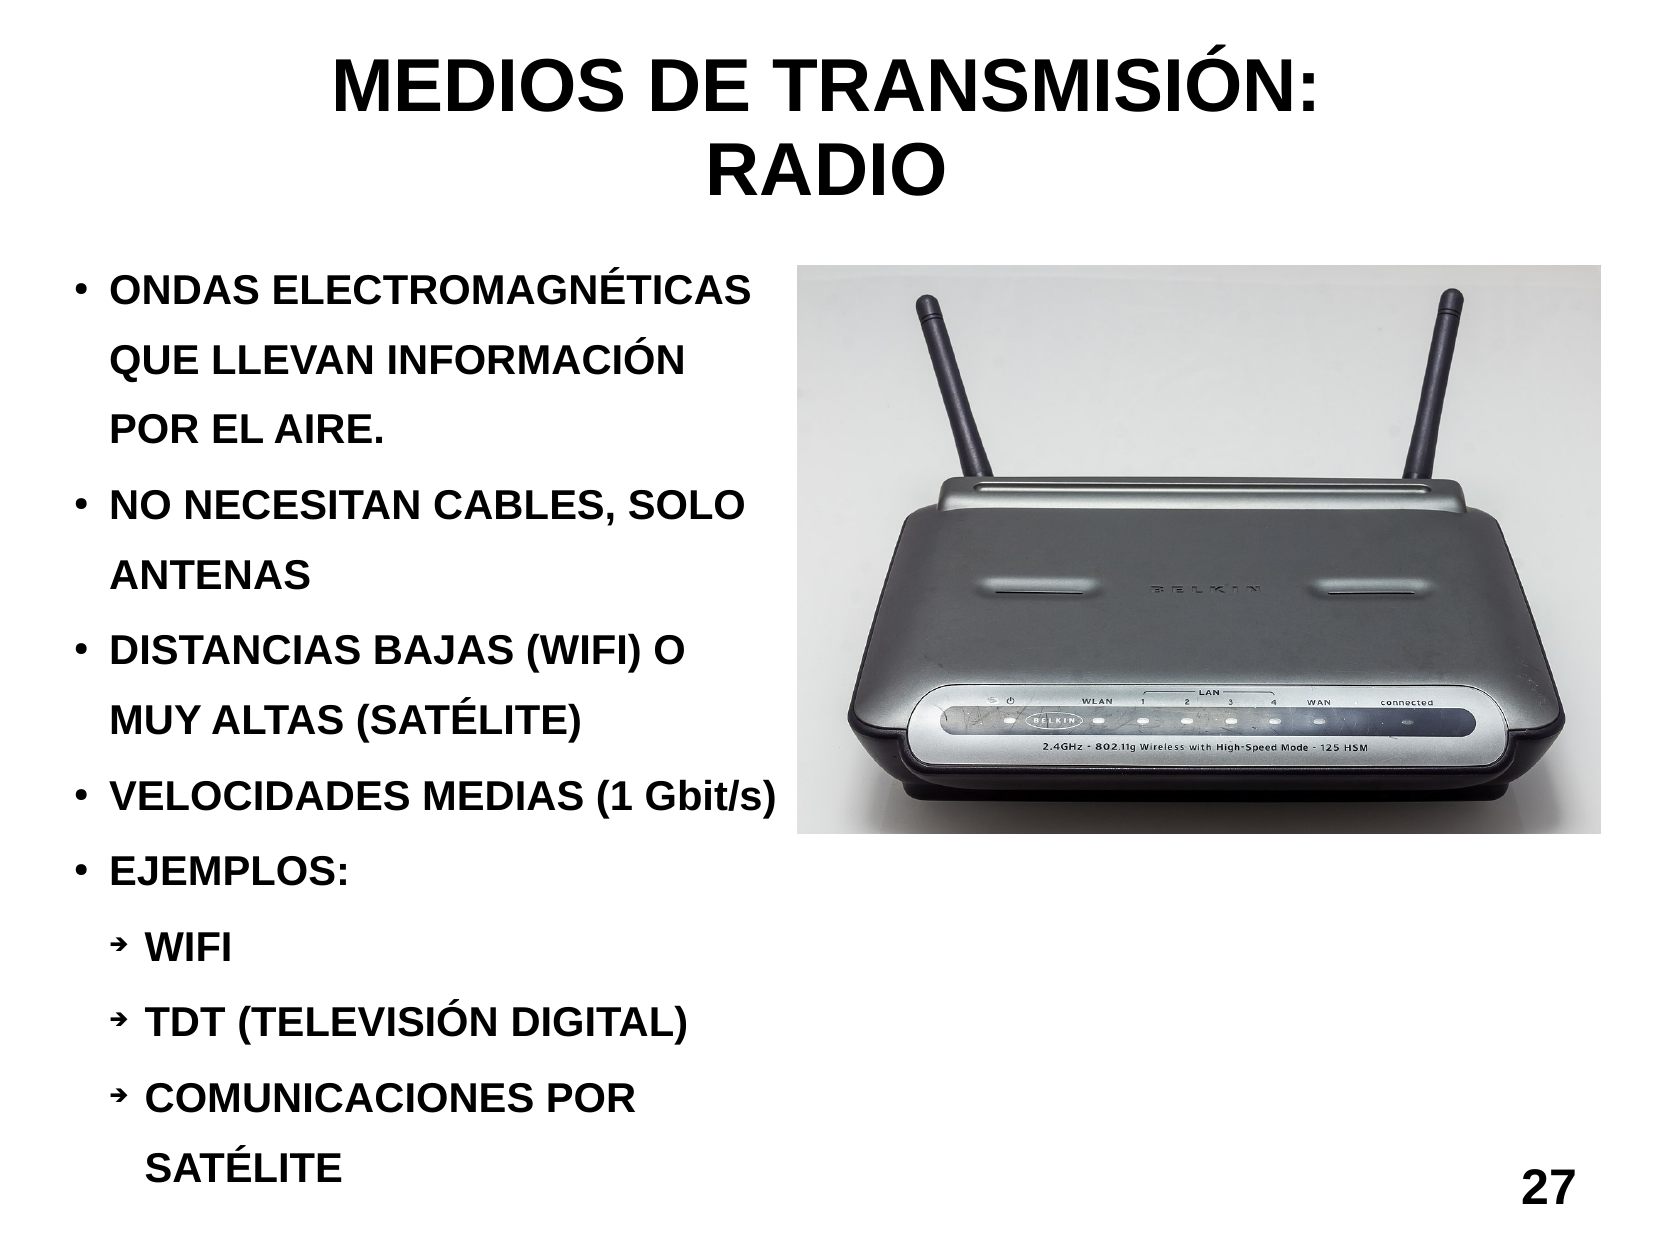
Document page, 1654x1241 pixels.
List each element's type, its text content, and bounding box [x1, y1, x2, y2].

text_box <número> [1506, 1151, 1654, 1223]
title MEDIOS DE TRANSMISIÓN: RADIO [82, 23, 1571, 231]
text_box ONDAS ELECTROMAGNÉTICAS QUE LLEVAN INFORMACIÓN POR EL AIRE. NO NECESITAN CABLES, SOLO ANTENAS DISTANCIAS BAJAS (WIFI) O MUY ALTAS (SATÉLITE) VELOCIDADES MEDIAS (1 Gbit/s) EJEMPLOS: WIFI TDT (TELEVISIÓN DIGITAL) COMUNICACIONES POR SATÉLITE [59, 236, 798, 1199]
picture [797, 265, 1601, 834]
